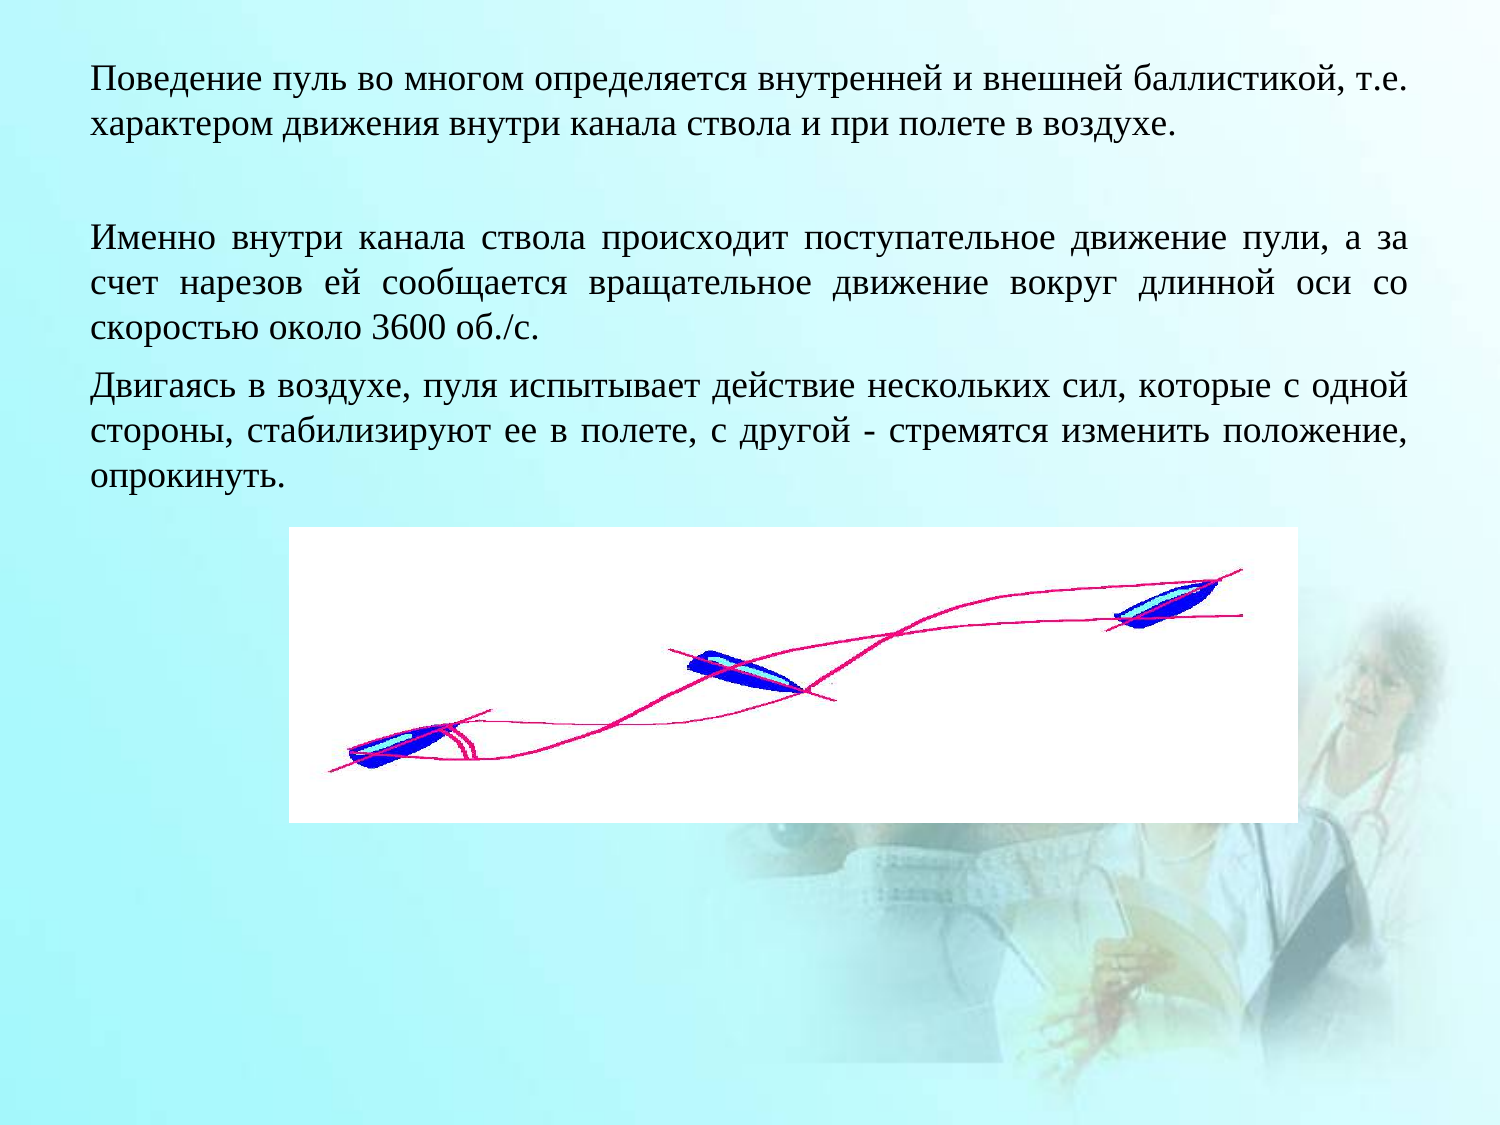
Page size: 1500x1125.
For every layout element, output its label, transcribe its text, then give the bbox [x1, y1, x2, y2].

list Поведение пуль во многом определяется внутренней и внешней баллистикой, т.е. характером движения внутри канала ствола и при полете в воздухе. Именно внутри канала ствола происходит поступательное движение пули, а за счет нарезов ей сообщается вращательное движение вокруг длинной оси со скоростью около 3600 об./с. Двигаясь в воздухе, пуля испытывает действие нескольких сил, которые с одной стороны, стабилизируют ее в полете, с другой - стремятся изменить положение, опрокинуть. [75, 45, 1426, 539]
picture [289, 527, 1298, 823]
